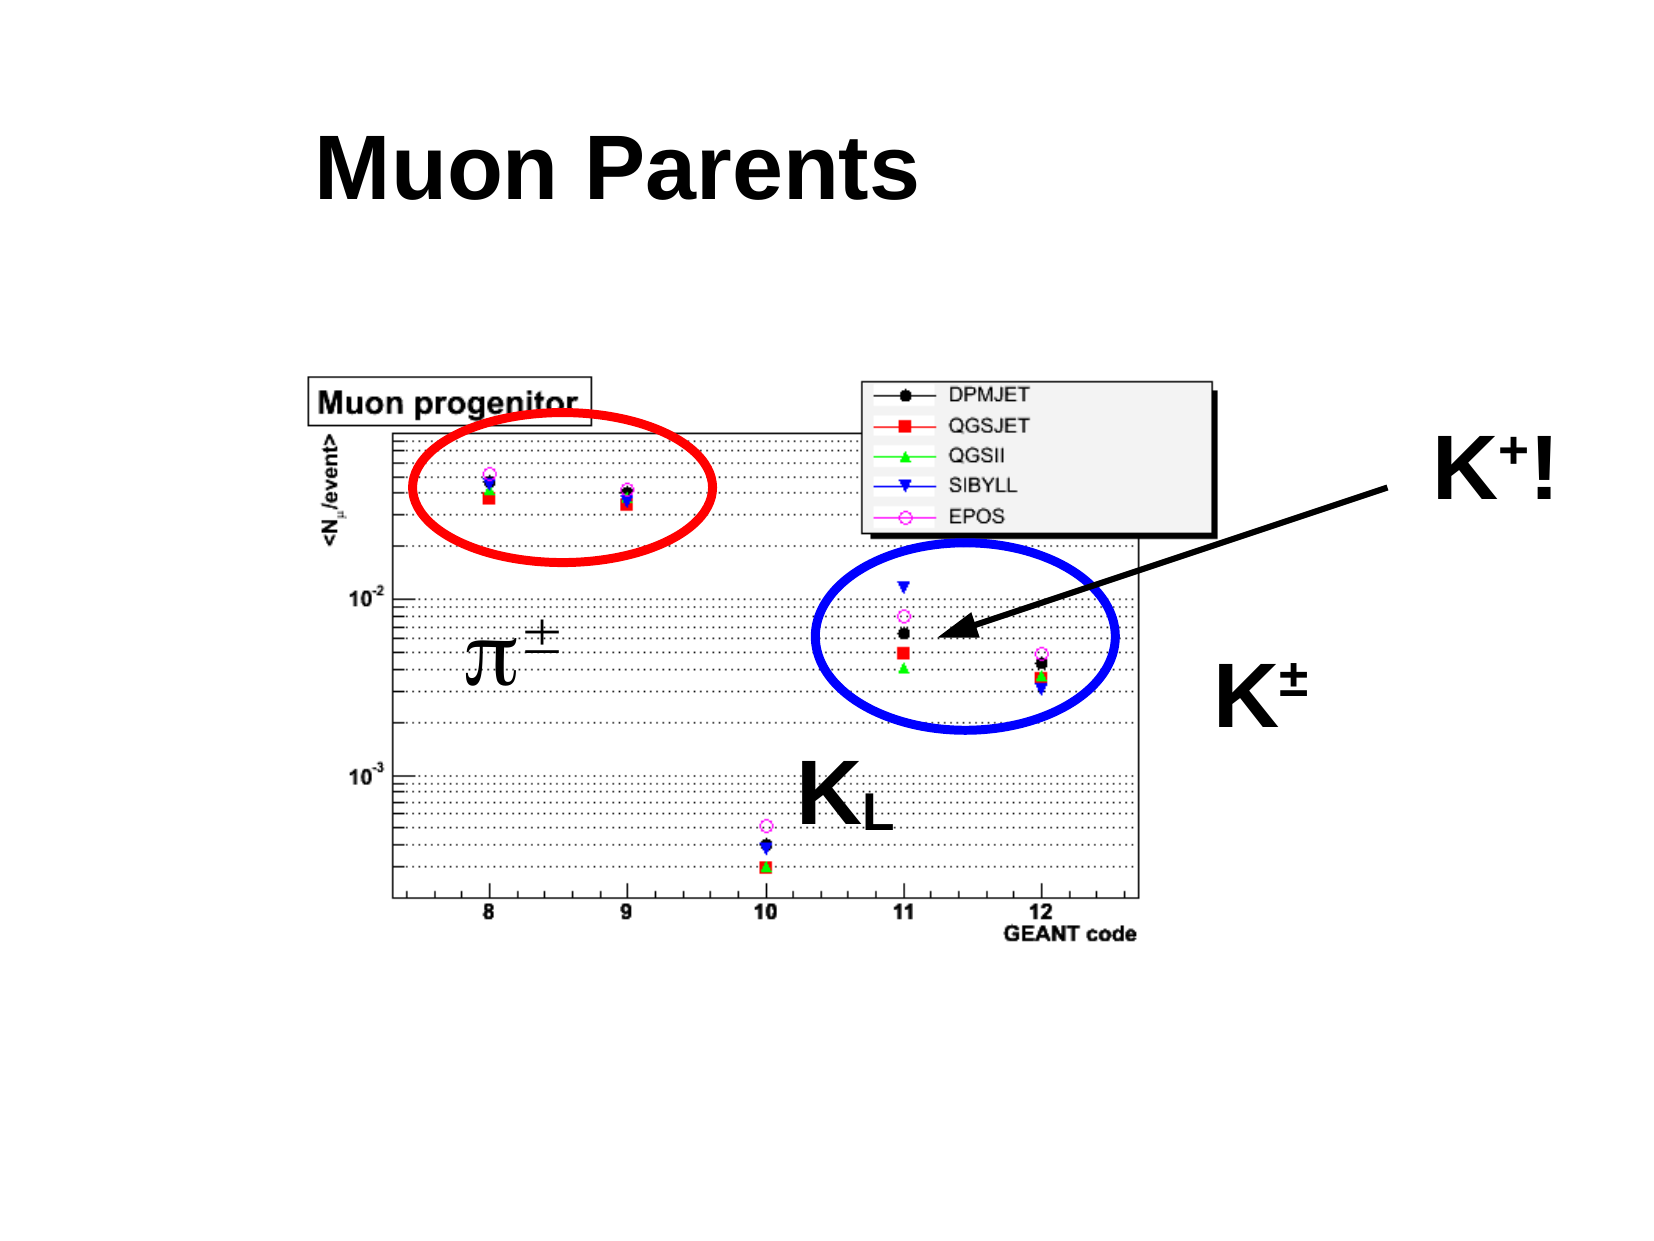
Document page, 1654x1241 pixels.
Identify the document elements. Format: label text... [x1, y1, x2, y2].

picture [820, 548, 1110, 725]
text_box K± [1198, 637, 1326, 791]
picture [300, 375, 1232, 957]
text_box KL [781, 733, 910, 914]
text_box Muon Parents [300, 109, 936, 263]
text_box p± [450, 604, 581, 752]
text_box K+! [1417, 409, 1576, 563]
